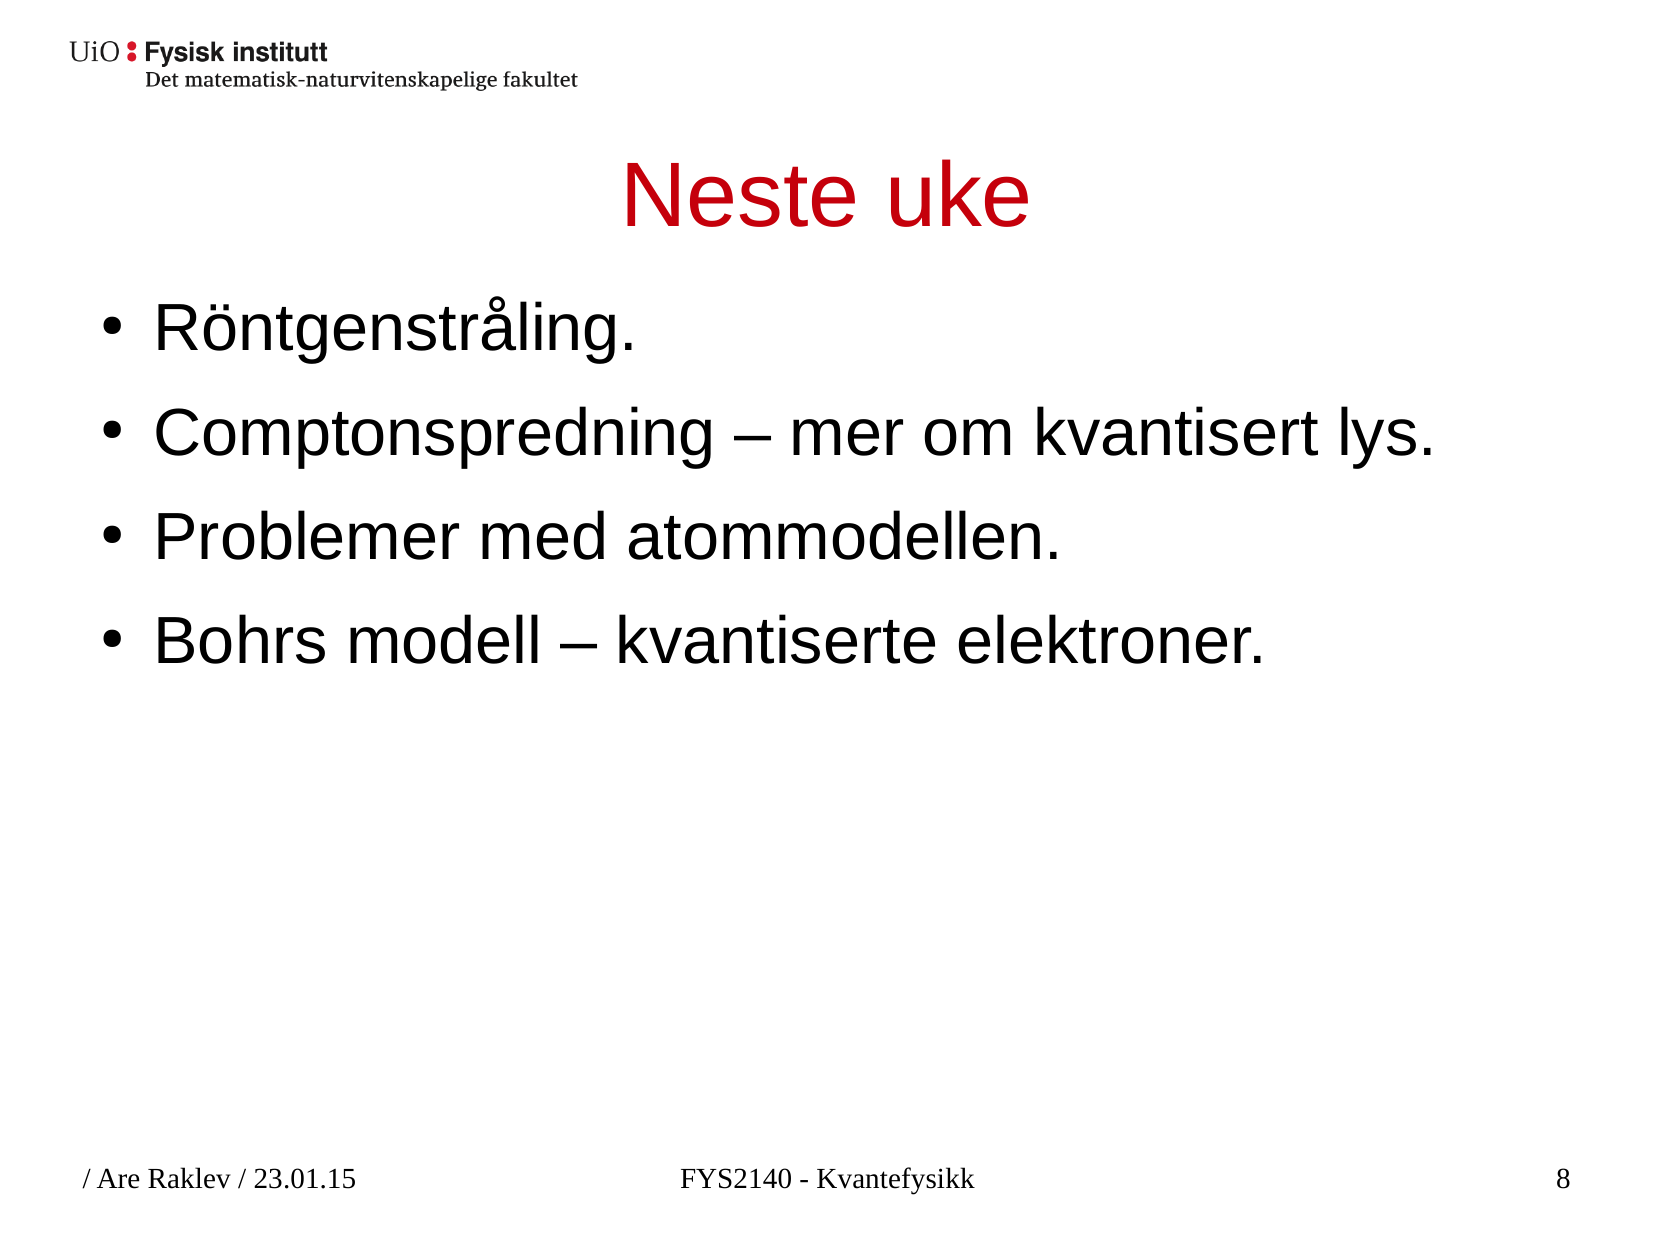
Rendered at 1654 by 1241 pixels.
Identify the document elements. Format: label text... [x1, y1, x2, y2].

list Röntgenstråling. Comptonspredning – mer om kvantisert lys. Problemer med atommodellen. Bohrs modell – kvantiserte elektroner. [82, 290, 1613, 1094]
title Neste uke [82, 90, 1571, 290]
picture [68, 37, 581, 93]
